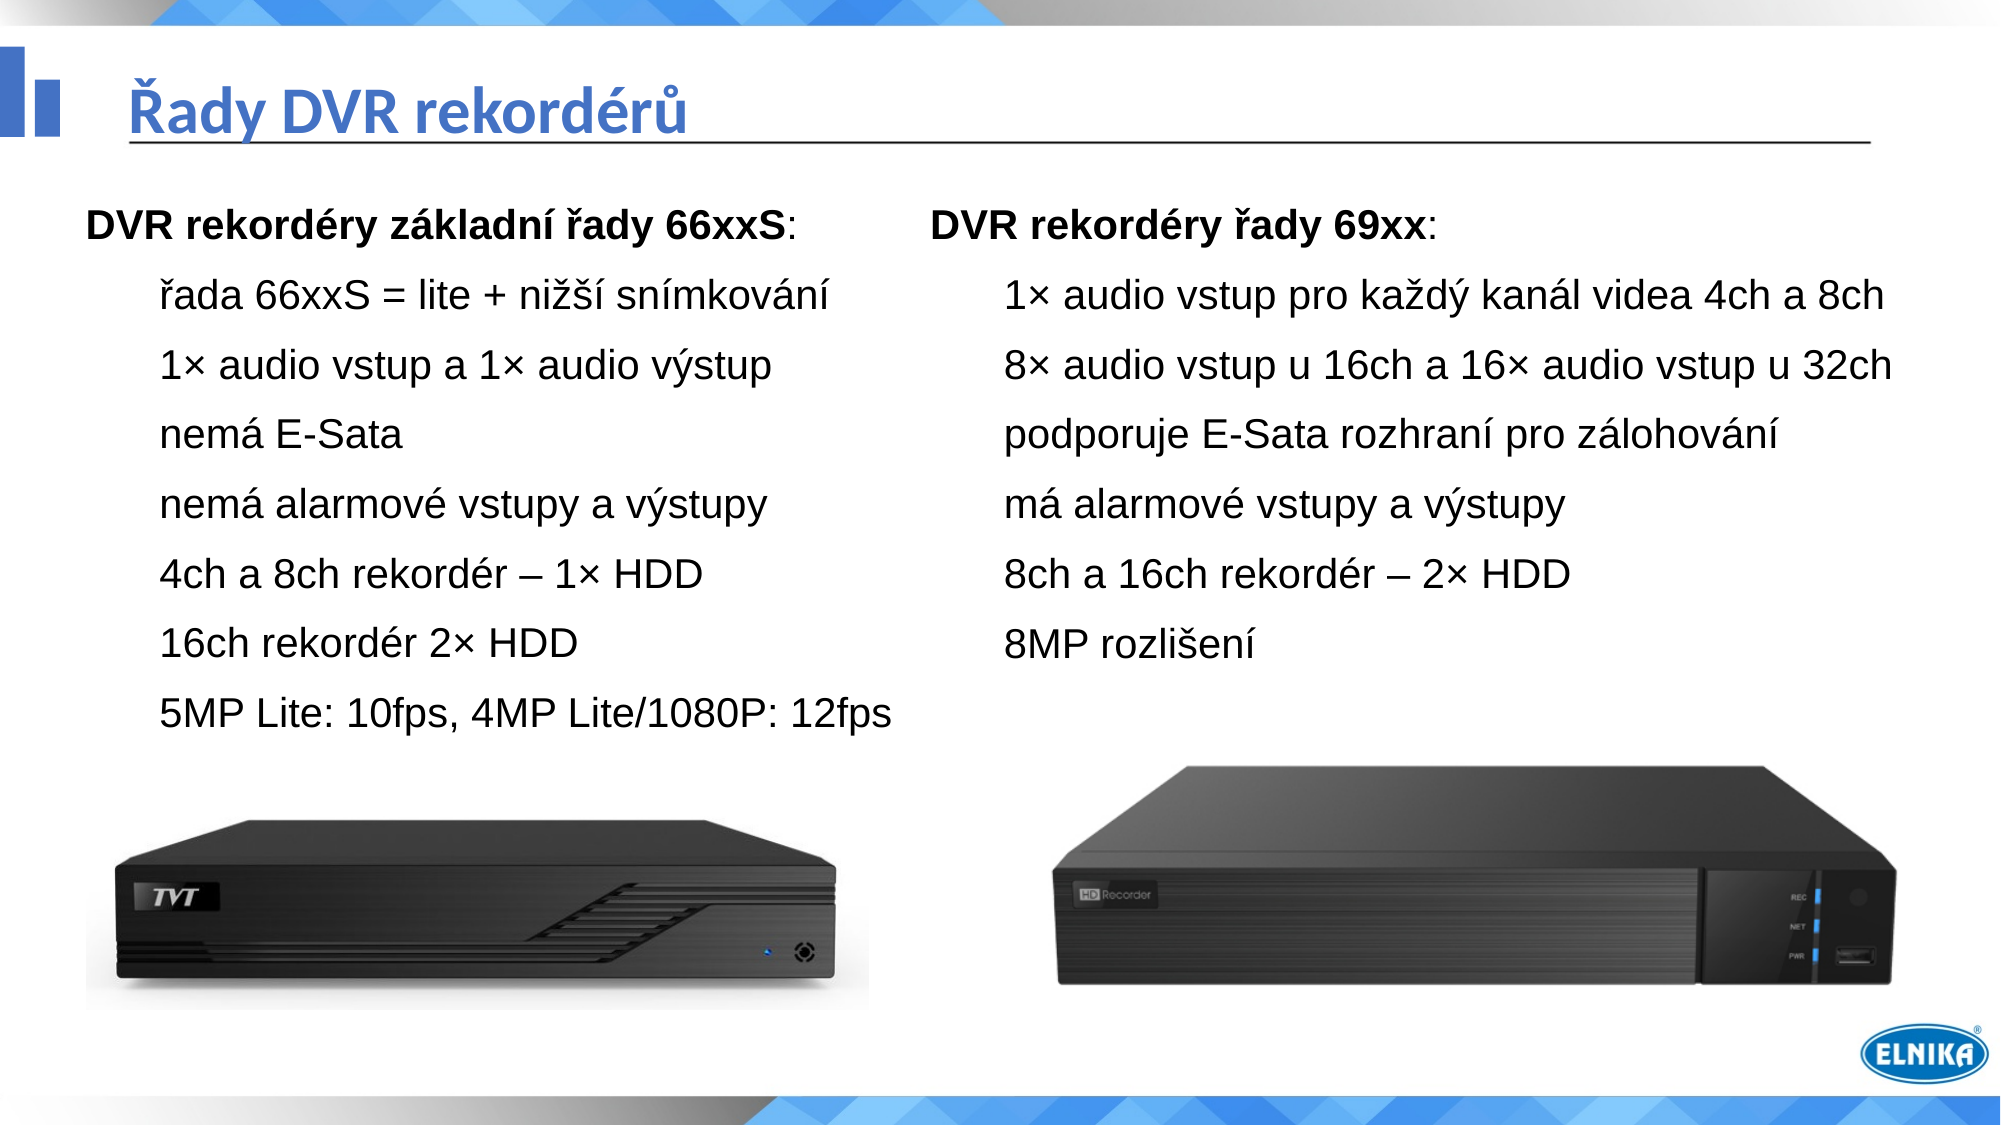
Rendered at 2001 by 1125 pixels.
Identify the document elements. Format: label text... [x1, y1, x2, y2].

text_box DVR rekordéry základní řady 66xxS: řada 66xxS = lite + nižší snímkování 1× audio vstup a 1× audio výstup nemá E-Sata nemá alarmové vstupy a výstupy 4ch a 8ch rekordér – 1× HDD 16ch rekordér 2× HDD 5MP Lite: 10fps, 4MP Lite/1080P: 12fps [70, 171, 981, 862]
text_box DVR rekordéry řady 69xx: 1× audio vstup pro každý kanál videa 4ch a 8ch 8× audio vstup u 16ch a 16× audio vstup u 32ch podporuje E-Sata rozhraní pro zálohování má alarmové vstupy a výstupy 8ch a 16ch rekordér – 2× HDD 8MP rozlišení [915, 171, 1991, 787]
text_box Řady DVR rekordérů [78, 58, 1152, 154]
picture [0, 0, 2001, 1125]
